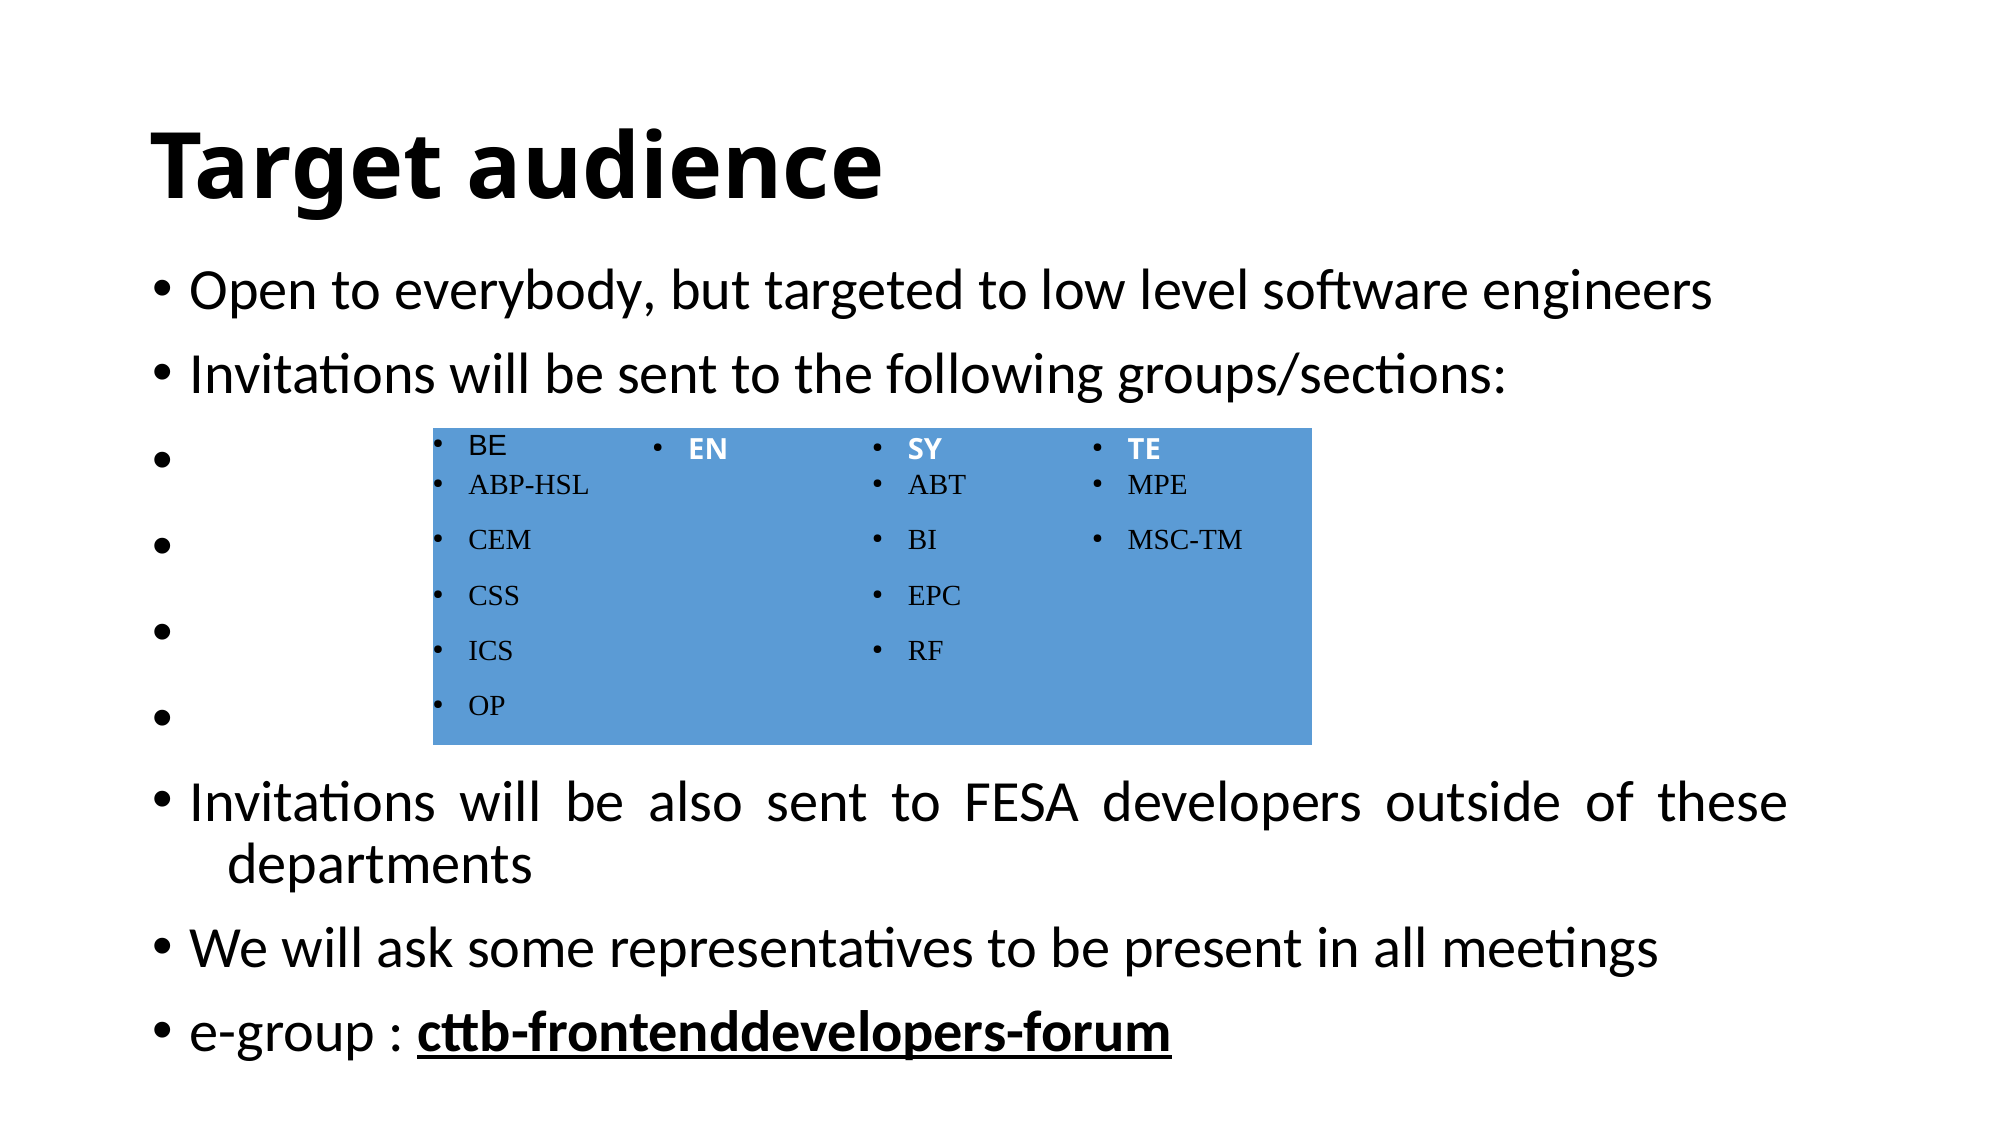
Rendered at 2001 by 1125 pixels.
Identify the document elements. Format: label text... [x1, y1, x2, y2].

table_cell [653, 524, 872, 579]
table_cell [653, 468, 872, 524]
text_box Target audience [134, 112, 1860, 330]
text_box Open to everybody, but targeted to low level software engineers Invitations will be sent to the following groups/sections: Invitations will be also sent to FESA developers outside of these departments We will ask some representatives to be present in all meetings e-group : cttb-frontenddevelopers-forum [137, 252, 1955, 966]
table_cell MPE [1092, 468, 1312, 524]
table_cell ABP-HSL [433, 468, 653, 524]
table_cell [1092, 579, 1312, 634]
table_cell EPC [872, 579, 1092, 634]
table_header SY [872, 428, 1092, 468]
table_cell OP [433, 690, 653, 745]
table_cell [872, 690, 1092, 745]
table_cell [653, 579, 872, 634]
table_cell [653, 634, 872, 690]
table_cell [653, 690, 872, 745]
table_cell [1092, 690, 1312, 745]
table_header BE [433, 428, 653, 468]
table_cell CSS [433, 579, 653, 634]
table_cell [1092, 634, 1312, 690]
table_header TE [1092, 428, 1312, 468]
table_cell RF [872, 634, 1092, 690]
table_cell BI [872, 524, 1092, 579]
table_cell ABT [872, 468, 1092, 524]
table_cell MSC-TM [1092, 524, 1312, 579]
table_cell ICS [433, 634, 653, 690]
table_cell CEM [433, 524, 653, 579]
table_header EN [653, 428, 872, 468]
